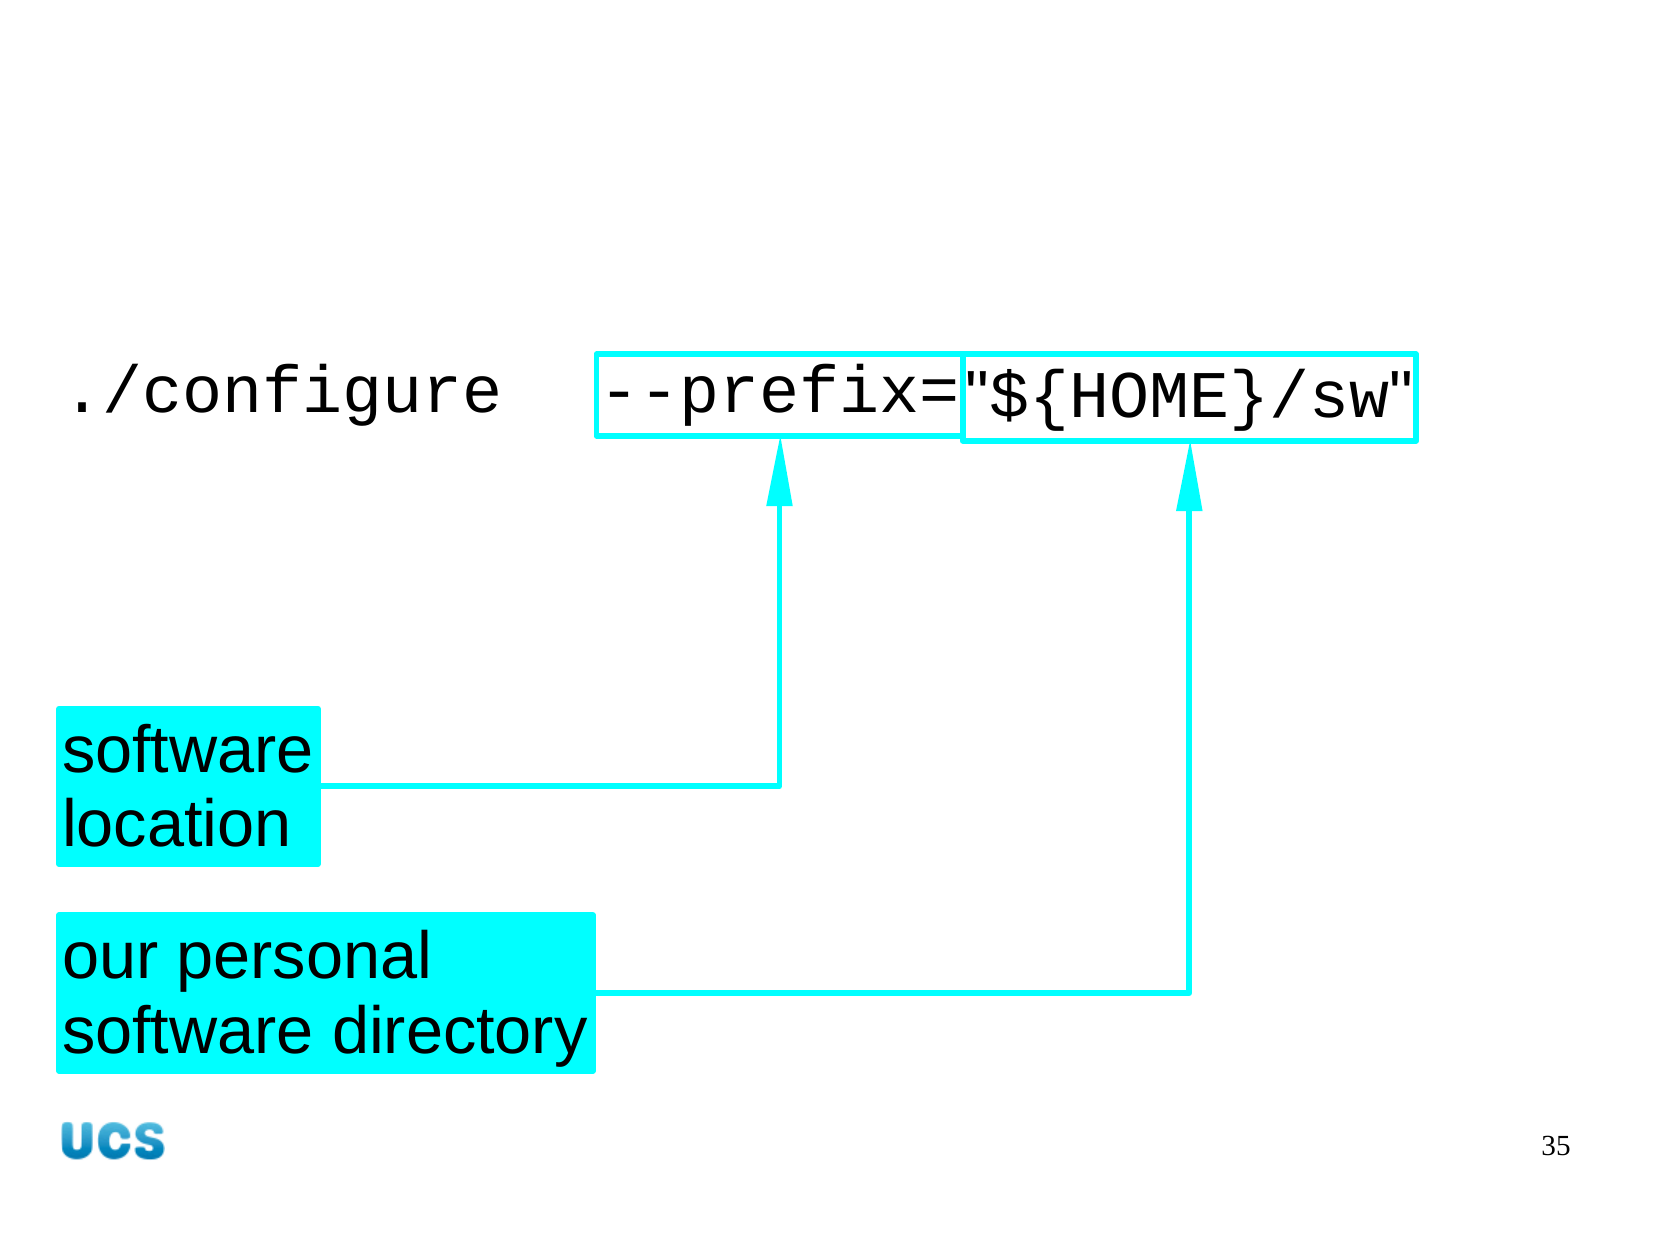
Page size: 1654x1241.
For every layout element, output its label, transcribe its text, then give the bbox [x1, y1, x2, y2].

text_box "${HOME}/sw" [962, 354, 1417, 441]
text_box ./configure [59, 354, 506, 436]
picture [61, 1121, 165, 1161]
text_box software location [59, 708, 318, 865]
text_box our personal software directory [59, 915, 593, 1071]
text_box --prefix= [596, 354, 960, 436]
